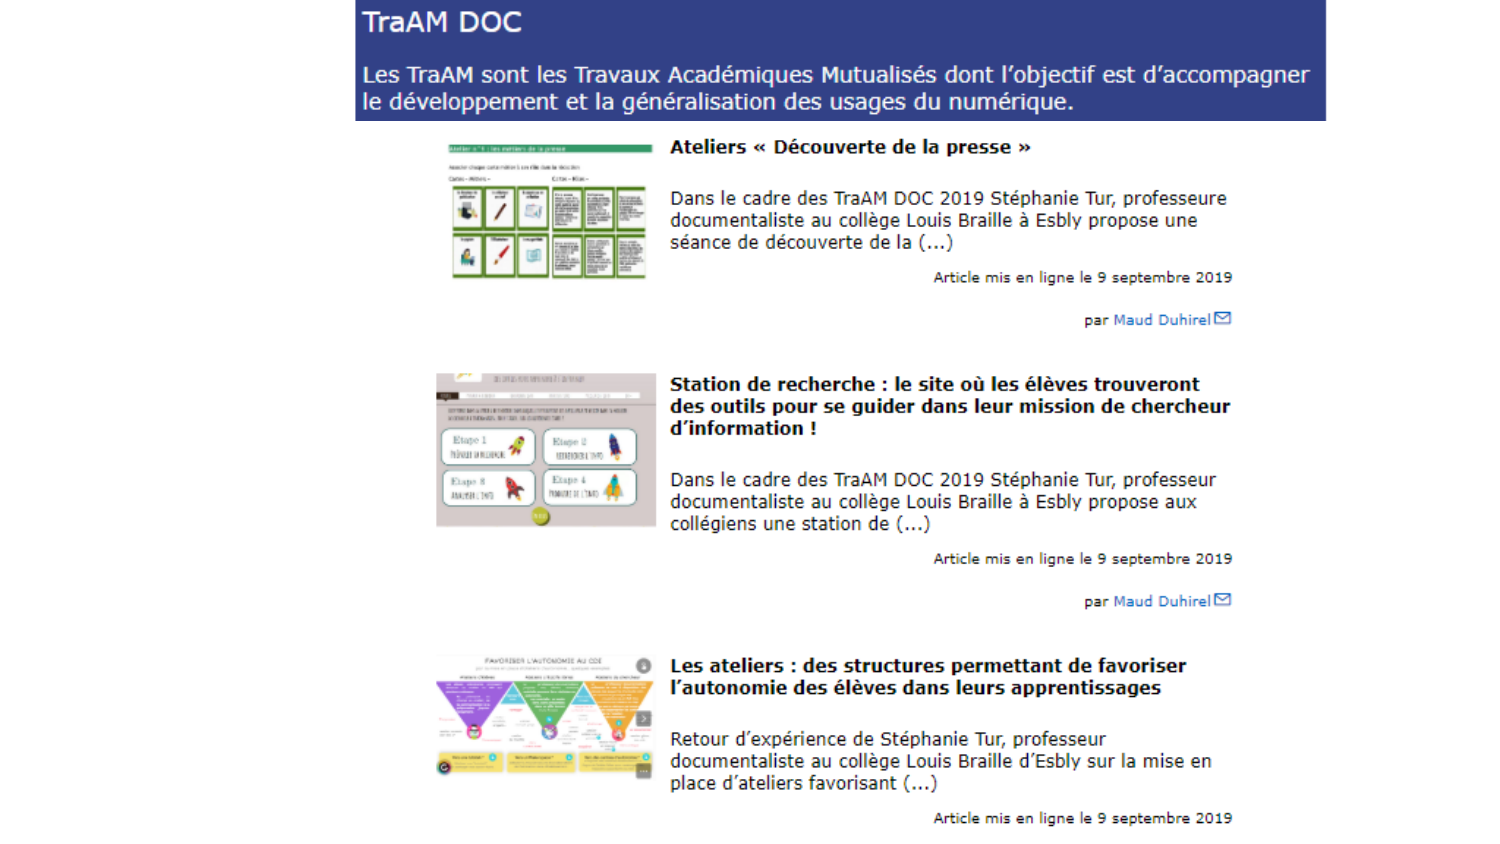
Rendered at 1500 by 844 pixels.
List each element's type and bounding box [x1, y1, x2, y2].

picture [351, 0, 1331, 844]
